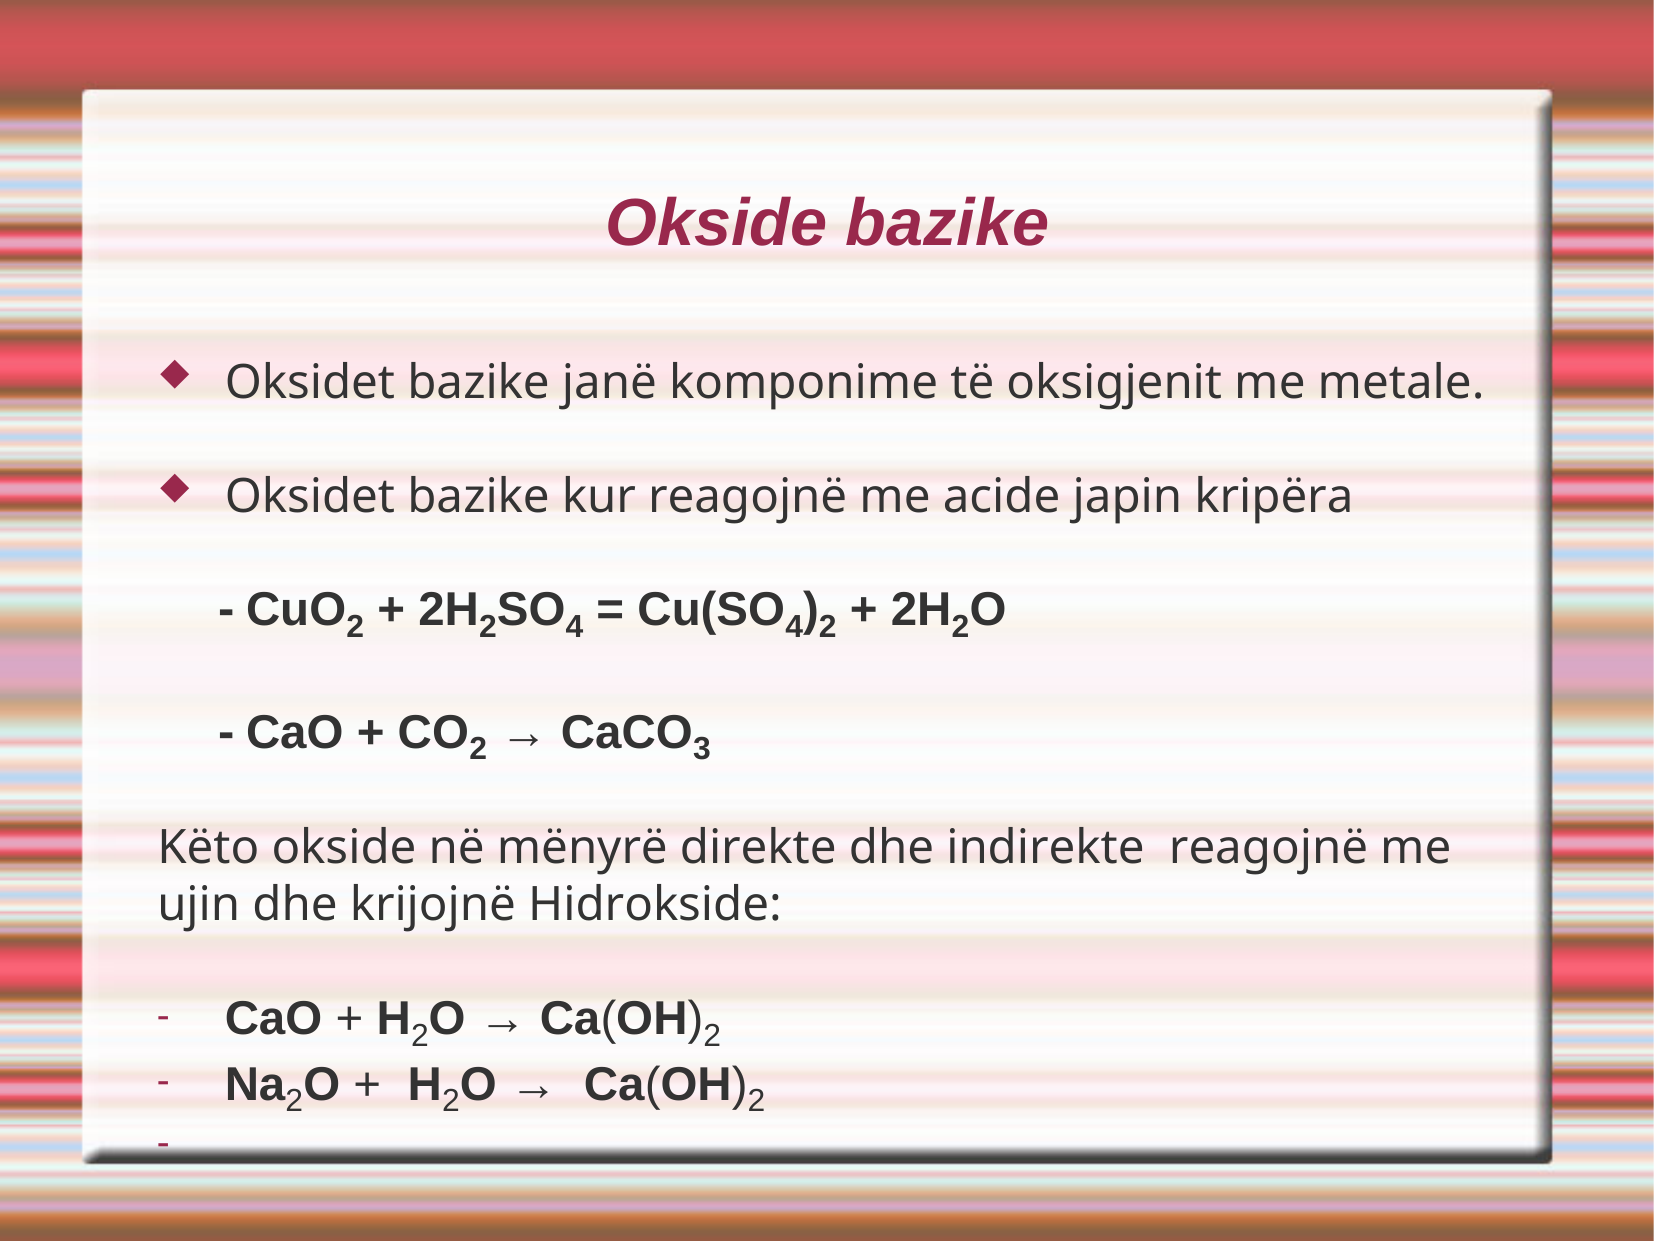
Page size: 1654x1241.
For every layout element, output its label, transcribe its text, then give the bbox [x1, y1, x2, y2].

list Oksidet bazike janë komponime të oksigjenit me metale. Oksidet bazike kur reagojnë me acide japin kripëra - CuO2 + 2H2SO4 = Cu(SO4)2 + 2H2O - CaO + CO2 → CaCO3 Këto okside në mënyrë direkte dhe indirekte reagojnë me ujin dhe krijojnë Hidrokside: CaO + H2O → Ca(OH)2 Na2O + H2O → Ca(OH)2 [134, 350, 1516, 1132]
title Okside bazike [121, 114, 1534, 322]
